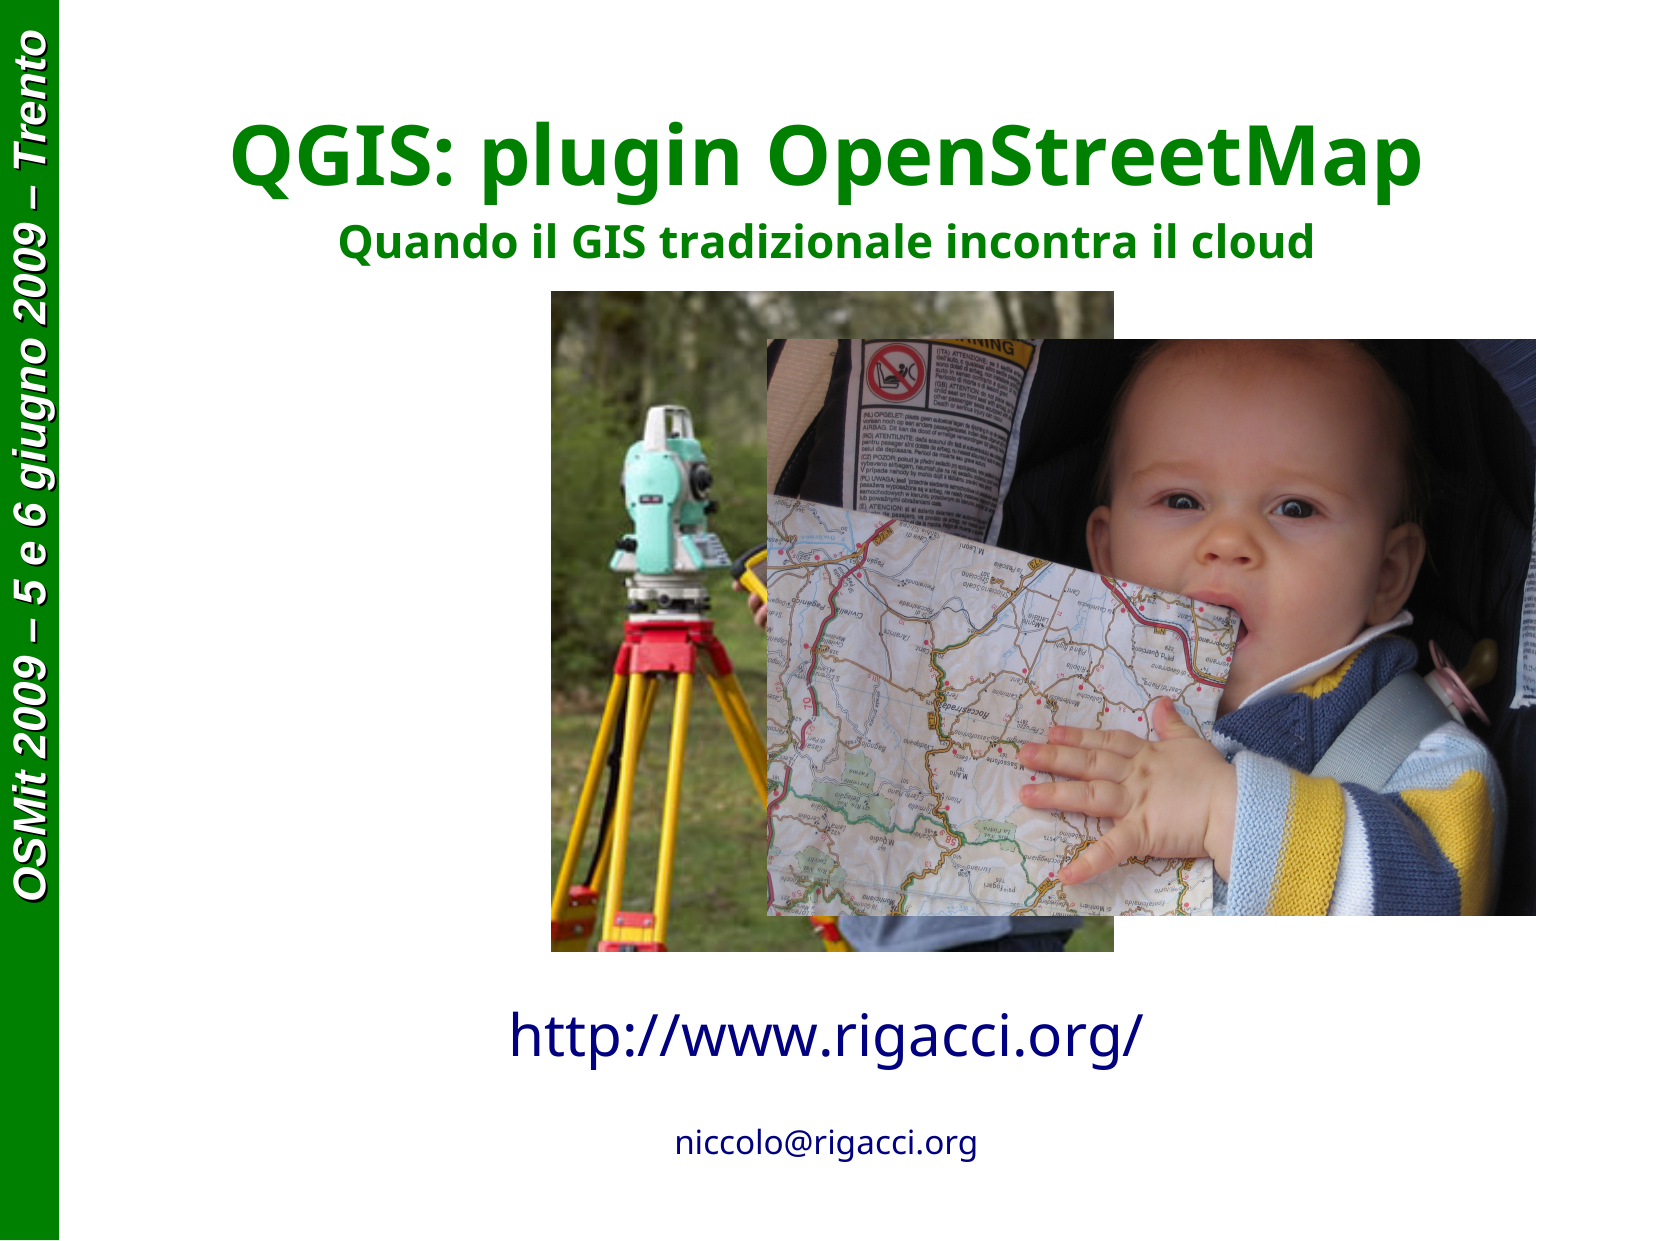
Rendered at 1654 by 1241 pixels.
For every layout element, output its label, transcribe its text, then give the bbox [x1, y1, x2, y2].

picture [551, 291, 1536, 952]
text_box http://www.rigacci.org/ niccolo@rigacci.org [0, 986, 1654, 1147]
text_box QGIS: plugin OpenStreetMap Quando il GIS tradizionale incontra il cloud [0, 88, 1654, 254]
